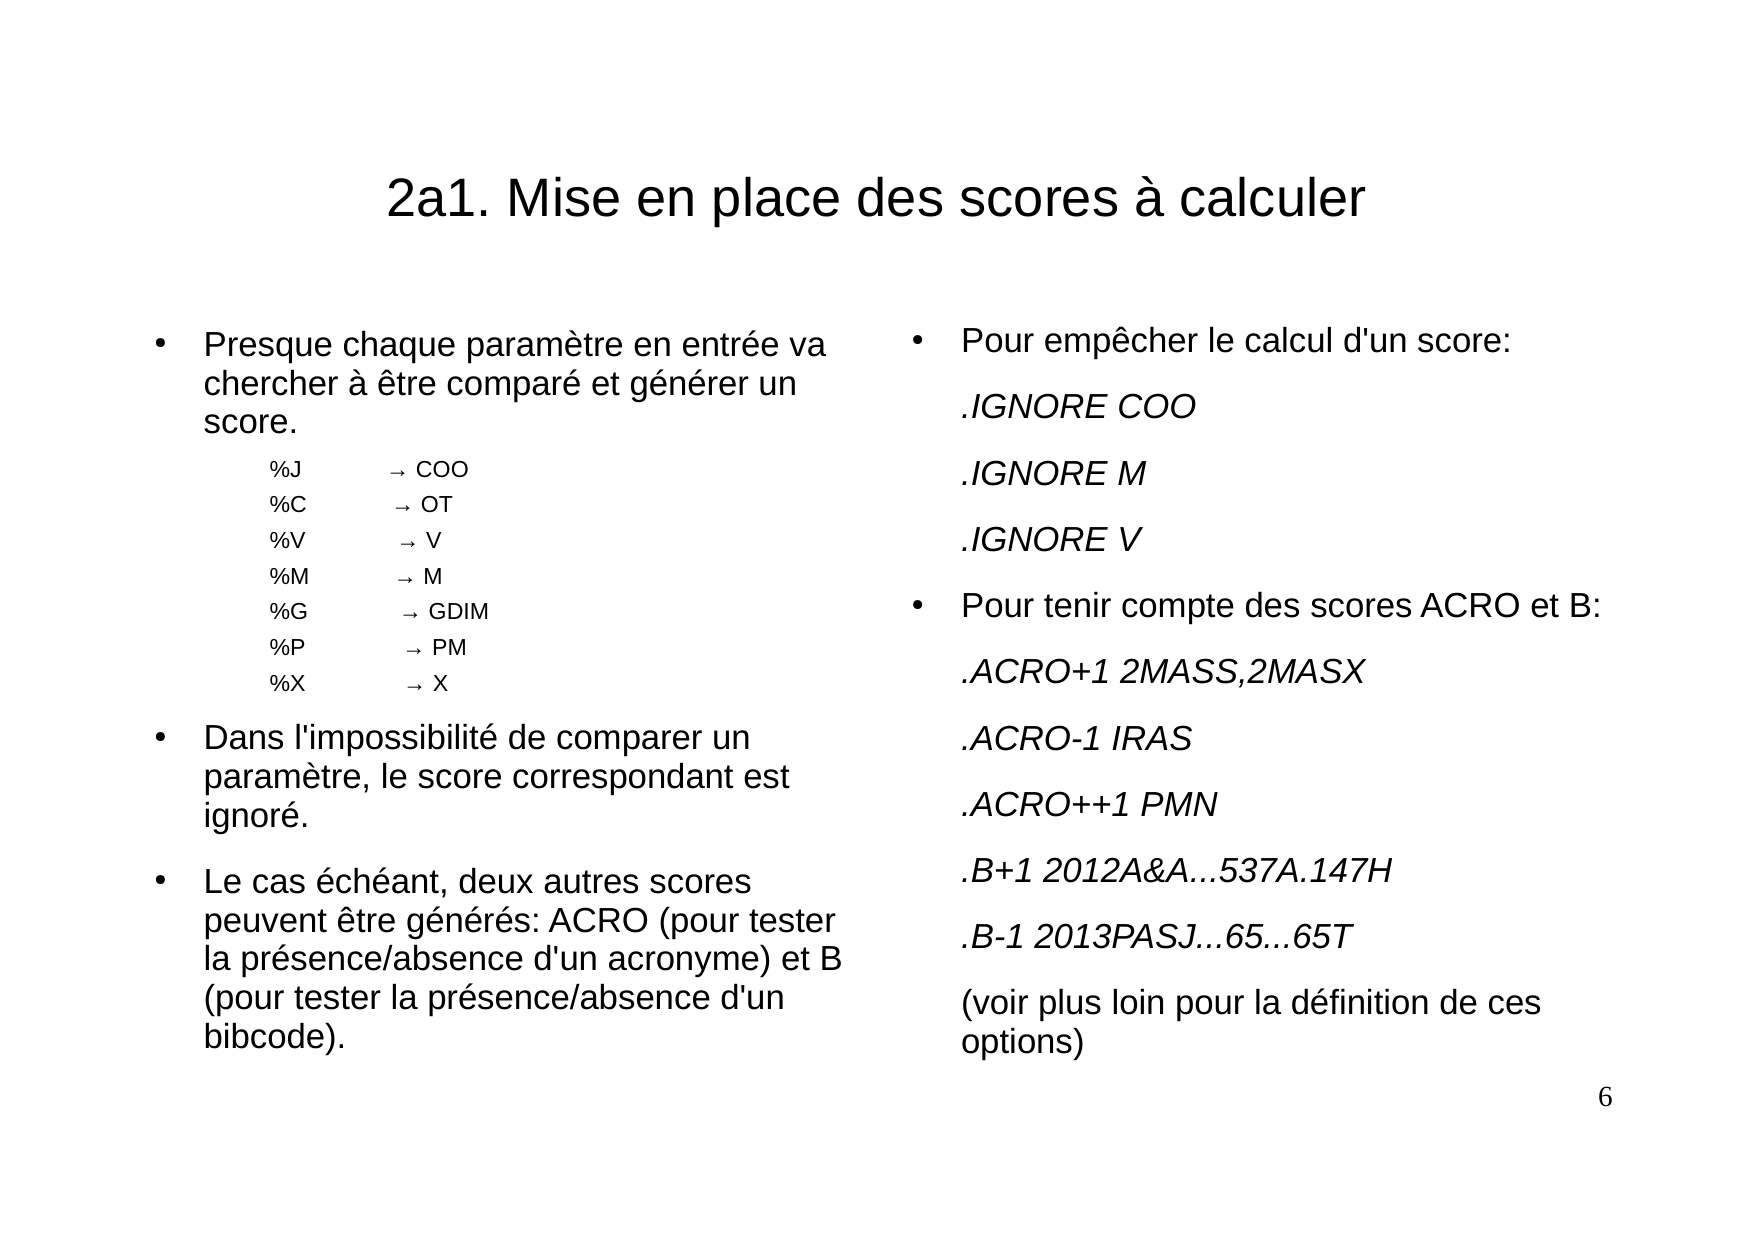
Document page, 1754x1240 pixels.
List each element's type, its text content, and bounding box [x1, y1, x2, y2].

title 2a1. Mise en place des scores à calculer [140, 103, 1614, 291]
list Pour empêcher le calcul d'un score: .IGNORE COO .IGNORE M .IGNORE V Pour tenir compte des scores ACRO et B: .ACRO+1 2MASS,2MASX .ACRO-1 IRAS .ACRO++1 PMN .B+1 2012A&A...537A.147H .B-1 2013PASJ...65...65T (voir plus loin pour la définition de ces options) [895, 321, 1614, 1062]
list Presque chaque paramètre en entrée va chercher à être comparé et générer un score. %J → COO %C → OT %V → V %M → M %G → GDIM %P → PM %X → X Dans l'impossibilité de comparer un paramètre, le score correspondant est ignoré. Le cas échéant, deux autres scores peuvent être générés: ACRO (pour tester la présence/absence d'un acronyme) et B (pour tester la présence/absence d'un bibcode). [137, 324, 857, 1065]
